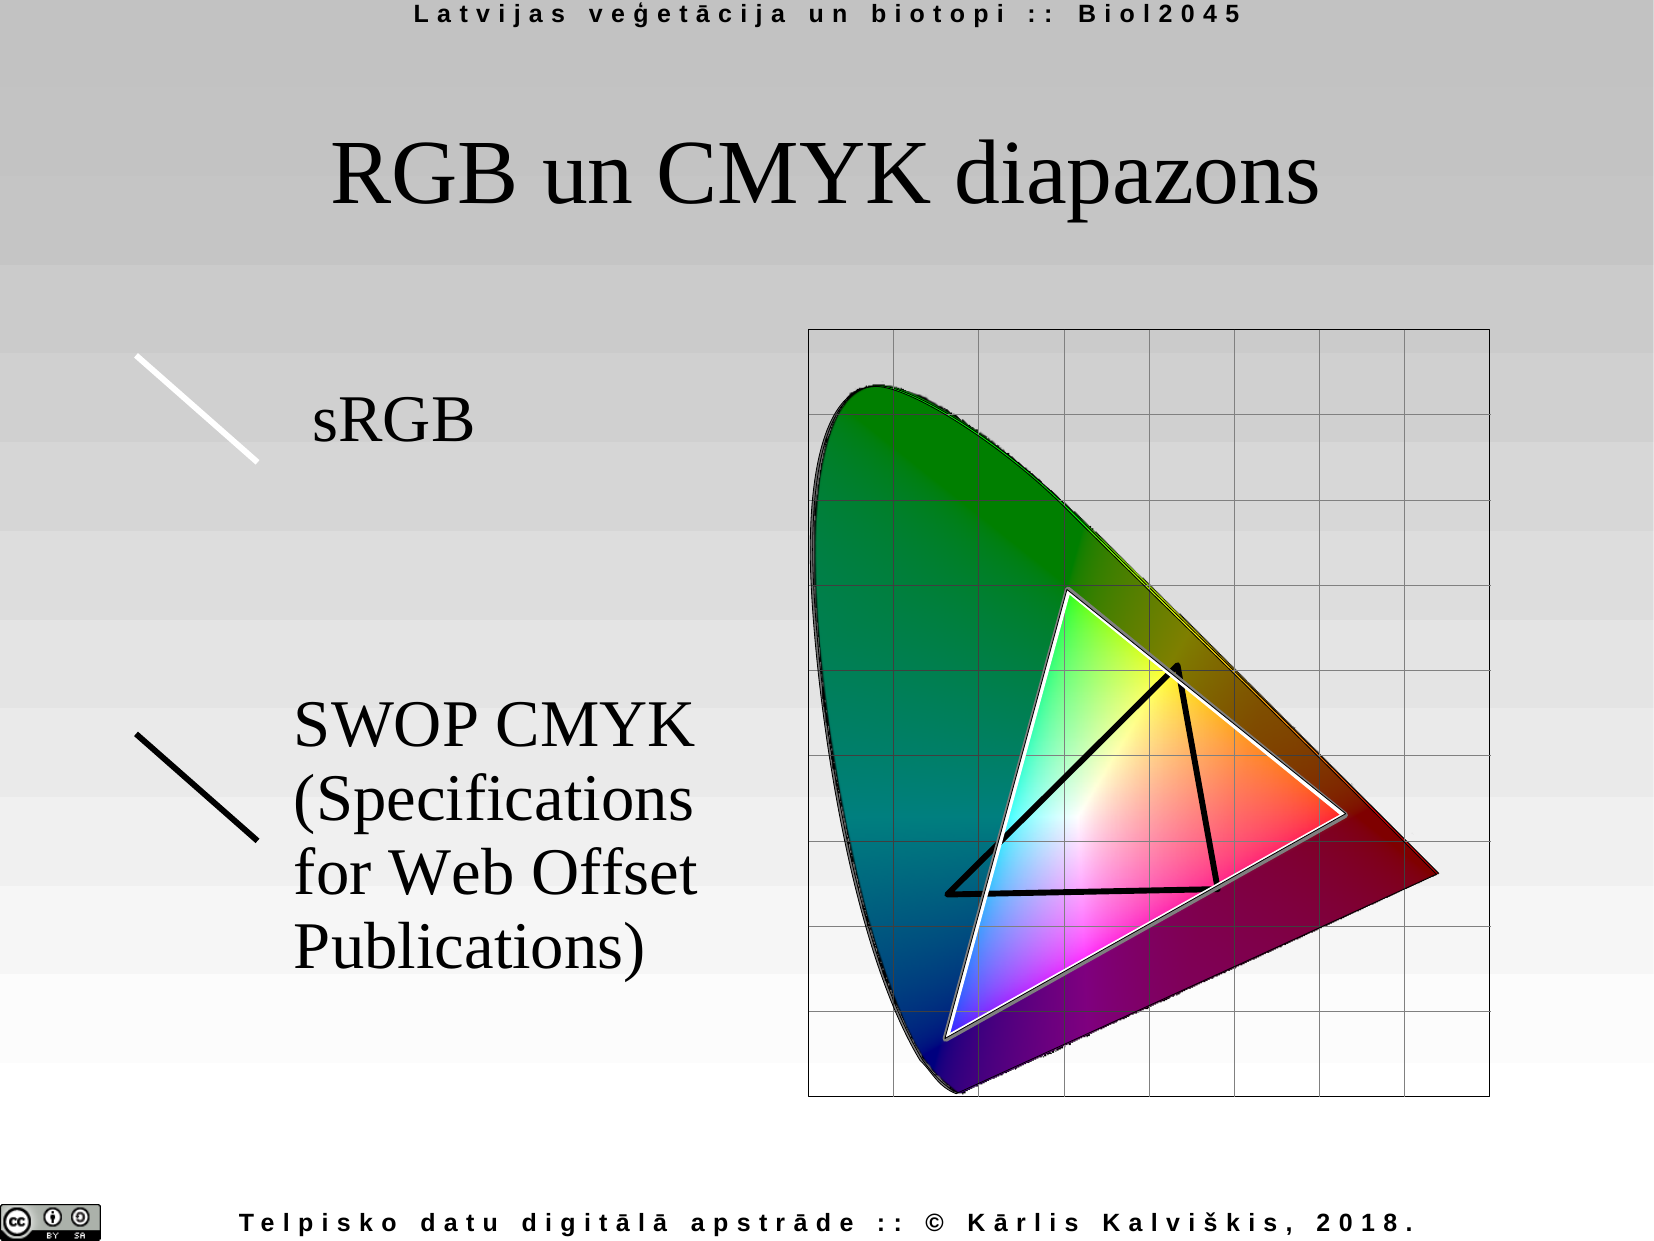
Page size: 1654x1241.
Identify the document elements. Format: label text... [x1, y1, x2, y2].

text_box [810, 386, 1437, 1094]
text_box SWOP CMYK (Specifications for Web Offset Publications) [293, 687, 784, 1012]
picture [0, 0, 1654, 1241]
text_box sRGB [312, 381, 715, 456]
title RGB un CMYK diapazons [29, 49, 1625, 296]
